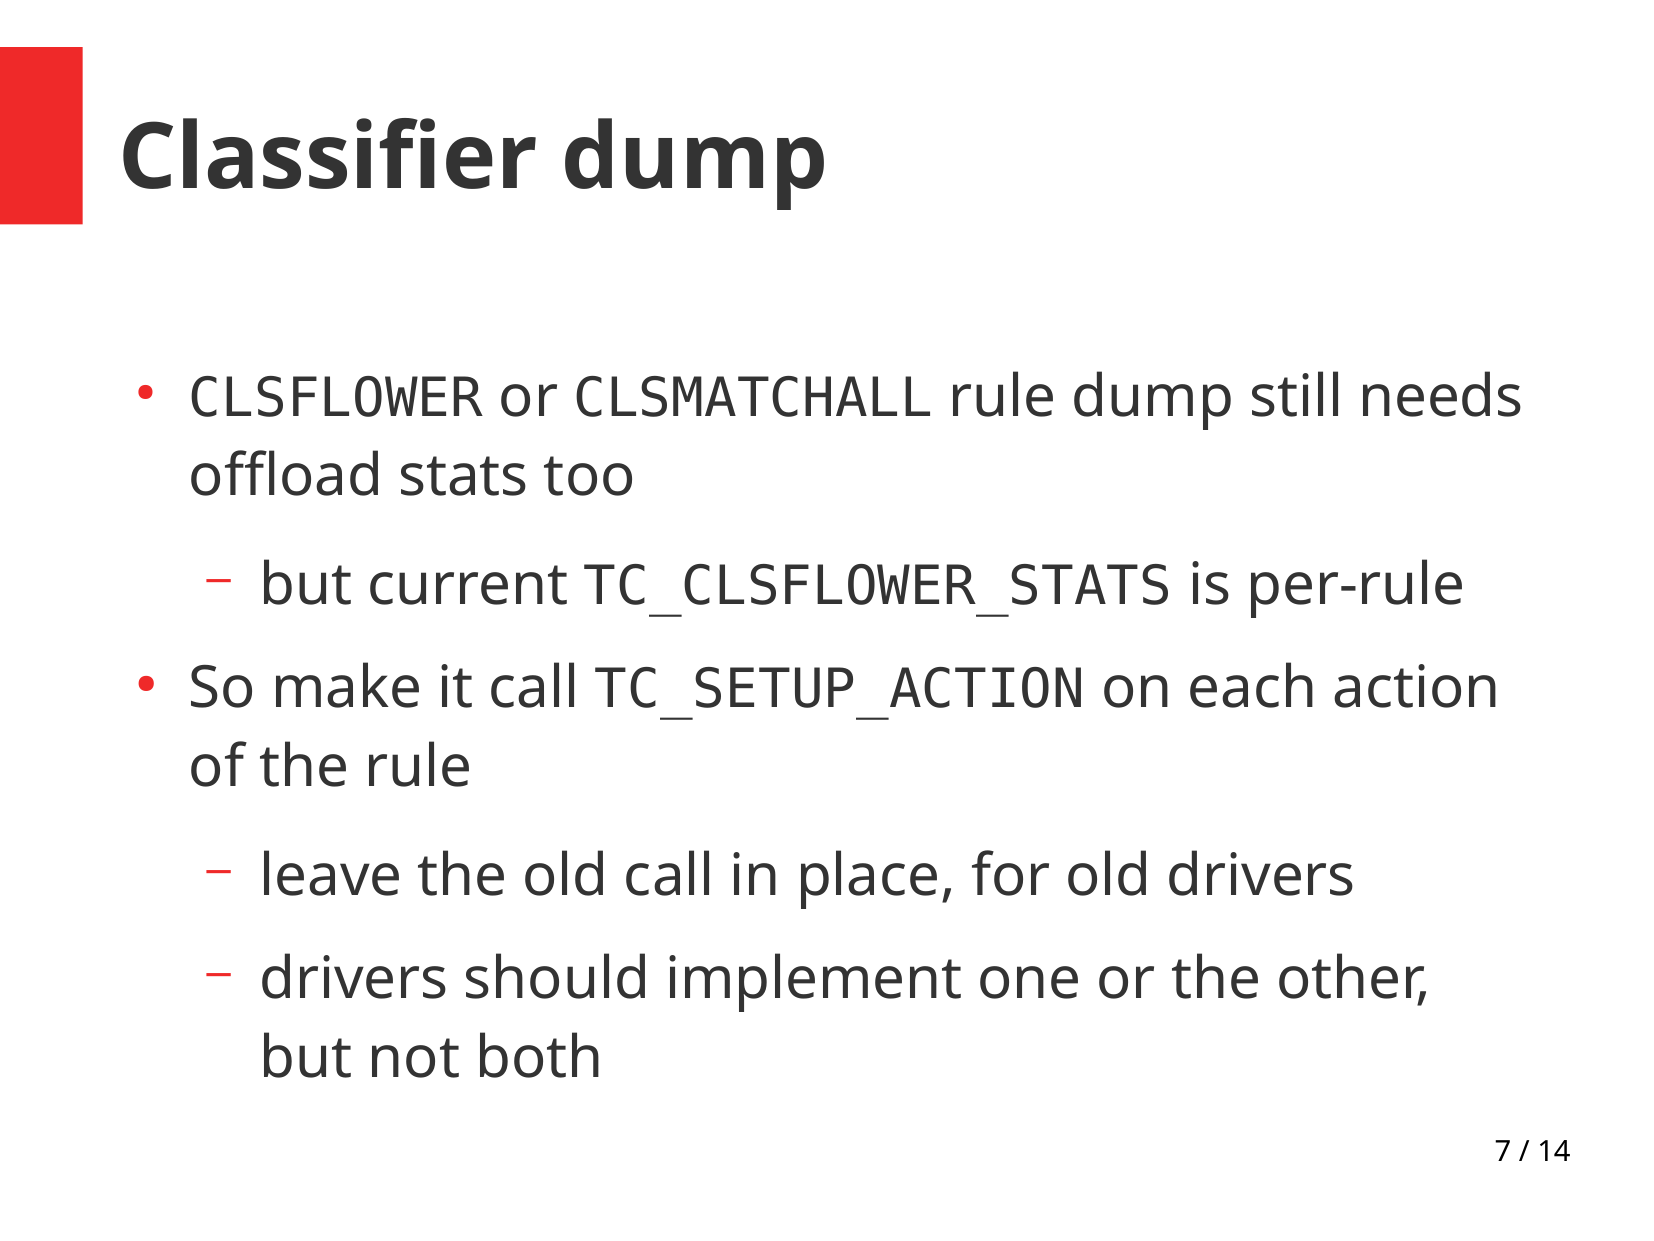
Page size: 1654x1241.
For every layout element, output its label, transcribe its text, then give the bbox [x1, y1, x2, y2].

title Classifier dump [118, 49, 1571, 257]
list CLSFLOWER or CLSMATCHALL rule dump still needs offload stats too but current TC_CLSFLOWER_STATS is per-rule So make it call TC_SETUP_ACTION on each action of the rule leave the old call in place, for old drivers drivers should implement one or the other, but not both [118, 354, 1536, 1074]
